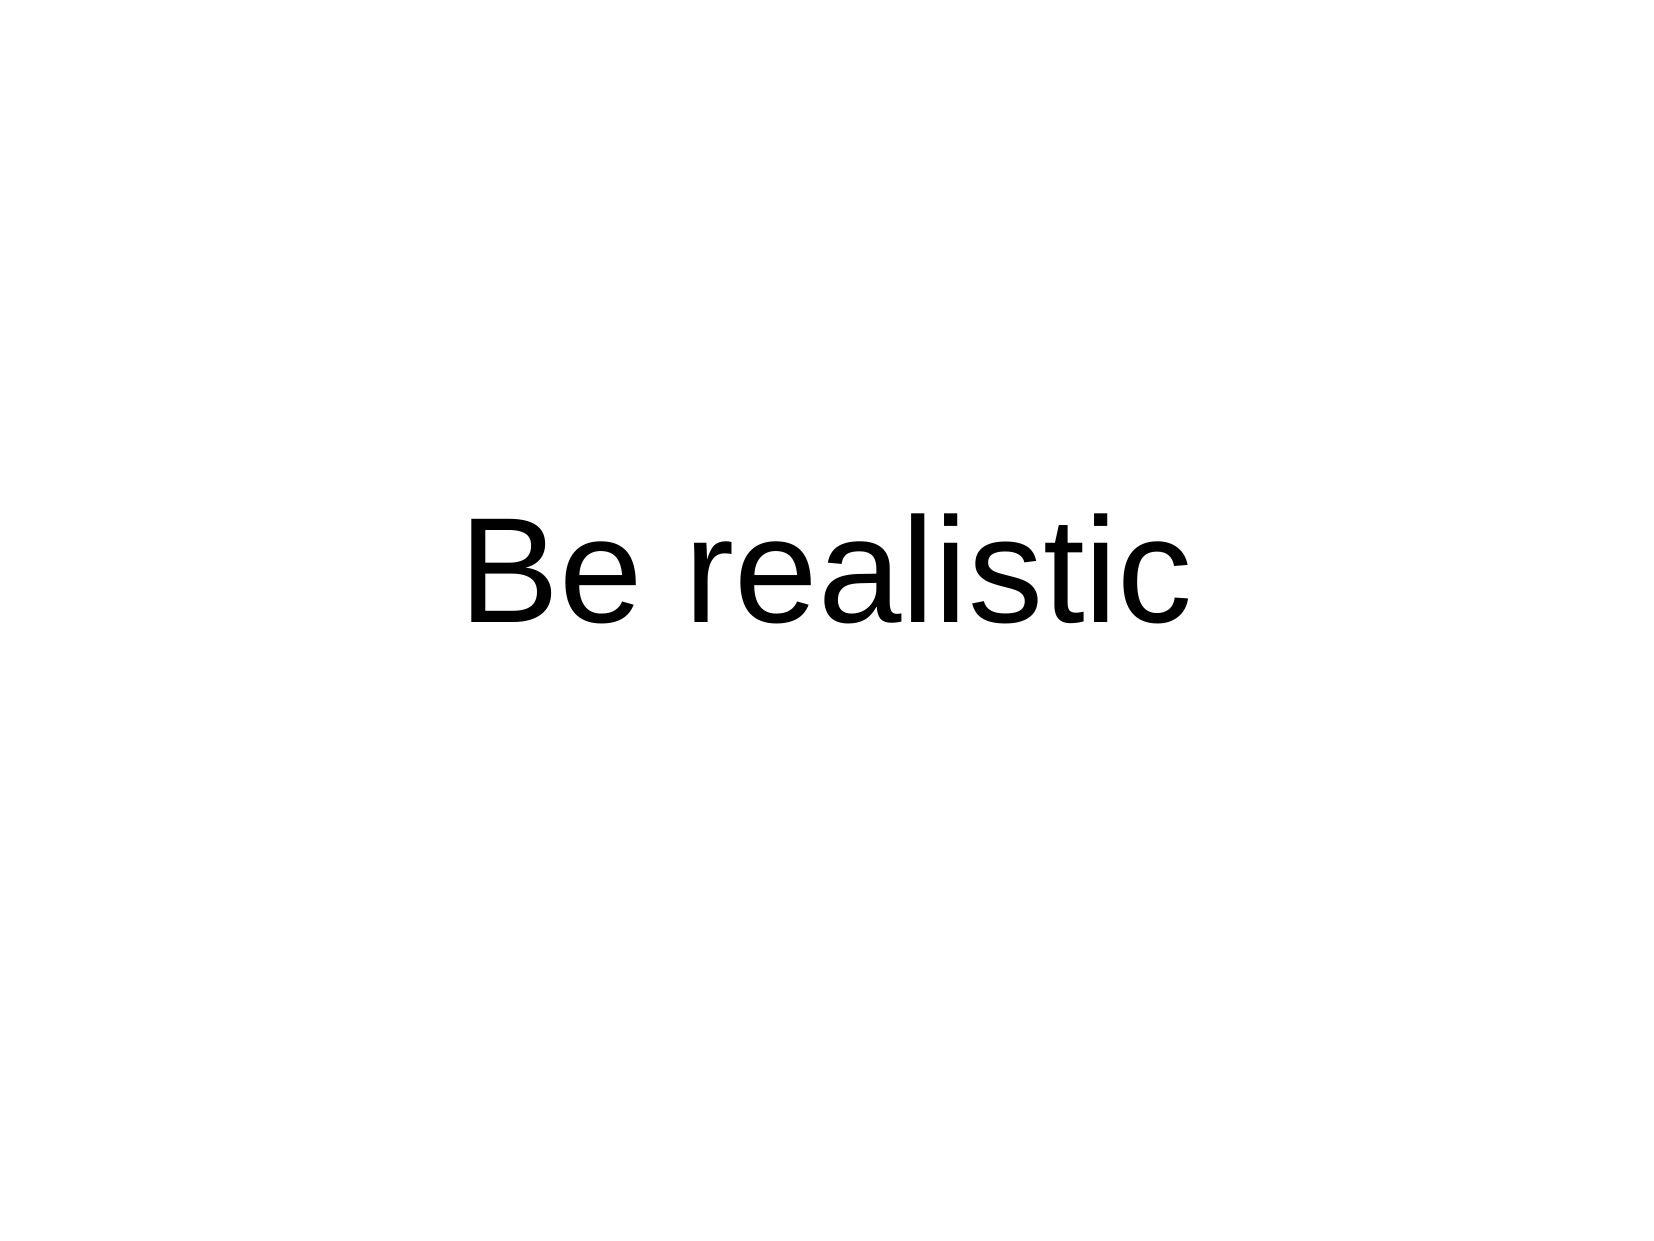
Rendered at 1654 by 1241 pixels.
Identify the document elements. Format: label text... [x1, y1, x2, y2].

title Be realistic [82, 56, 1571, 1086]
